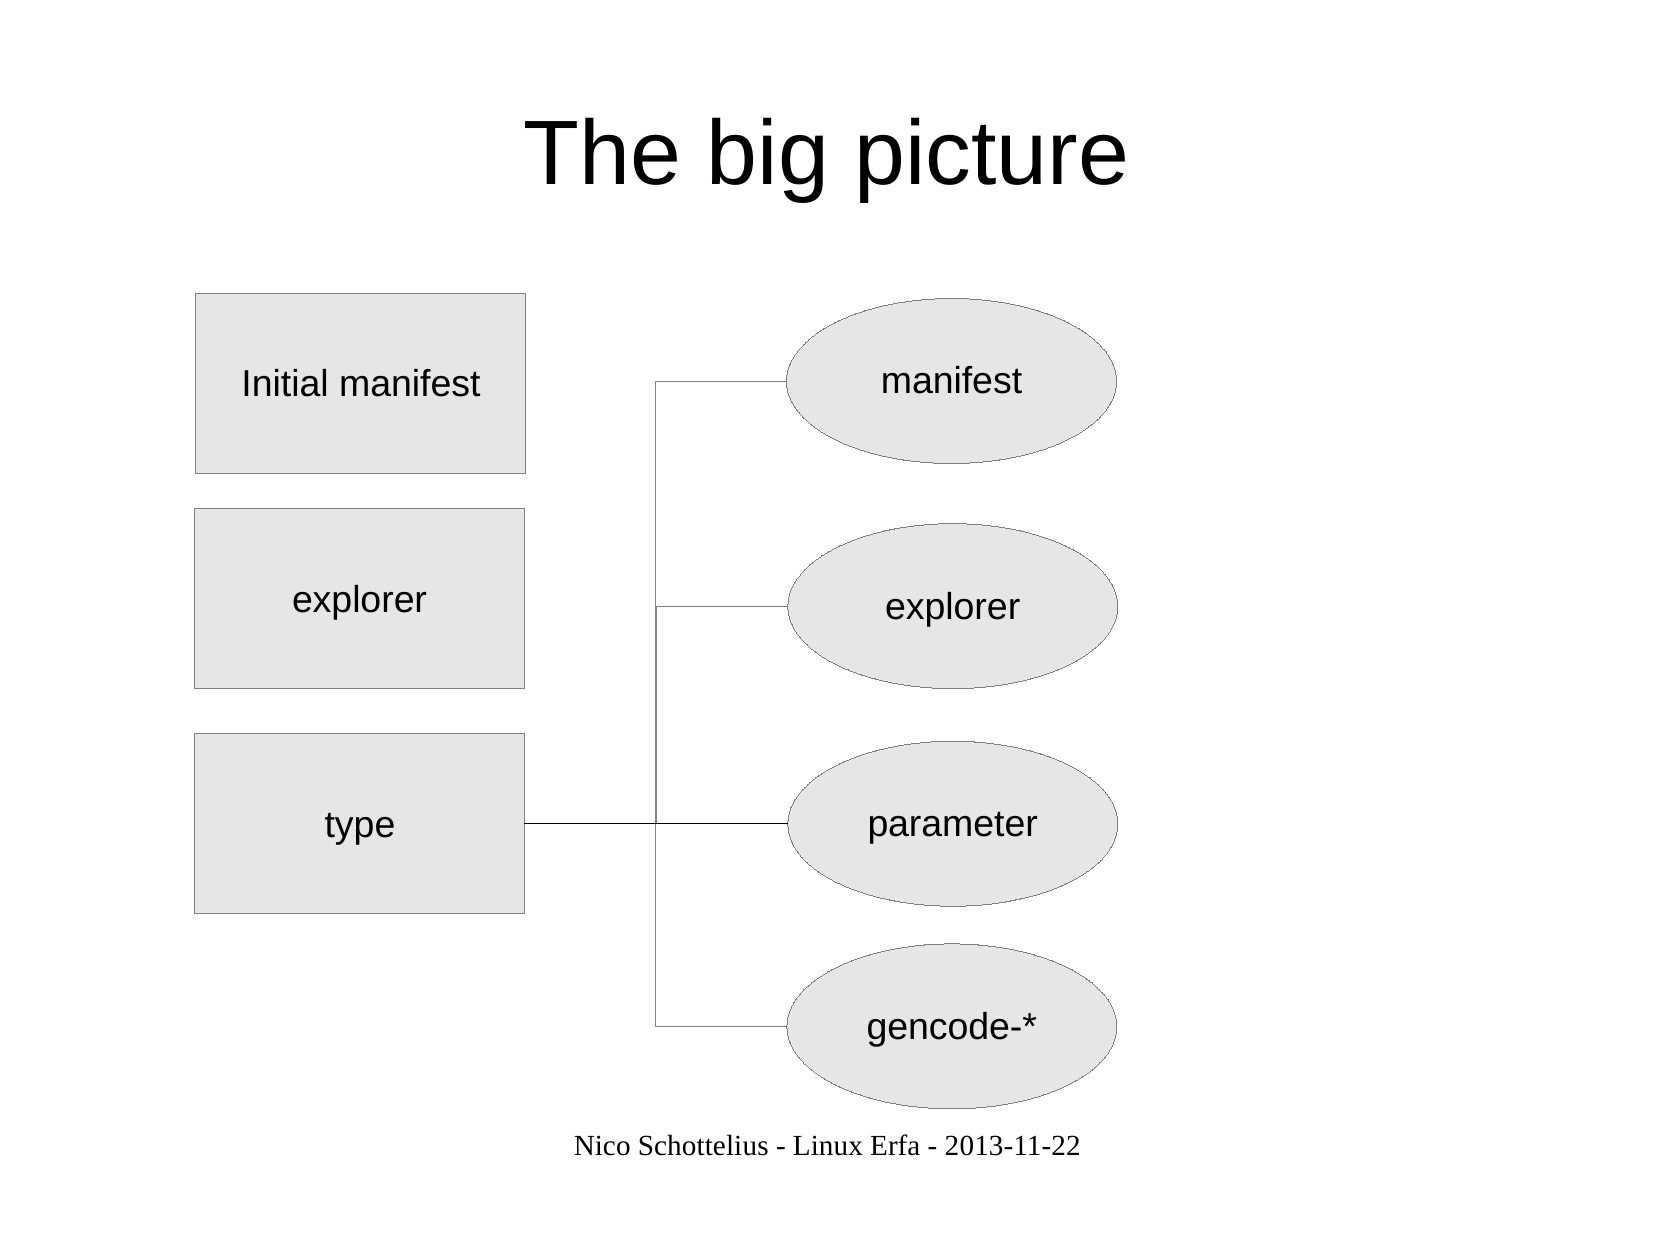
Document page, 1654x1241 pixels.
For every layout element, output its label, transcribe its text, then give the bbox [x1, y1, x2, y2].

text_box manifest [786, 298, 1117, 464]
title The big picture [82, 49, 1571, 257]
text_box explorer [194, 508, 525, 689]
text_box Initial manifest [195, 293, 526, 474]
text_box parameter [787, 741, 1118, 907]
text_box type [194, 733, 525, 914]
text_box explorer [787, 523, 1118, 689]
text_box gencode-* [786, 943, 1117, 1109]
